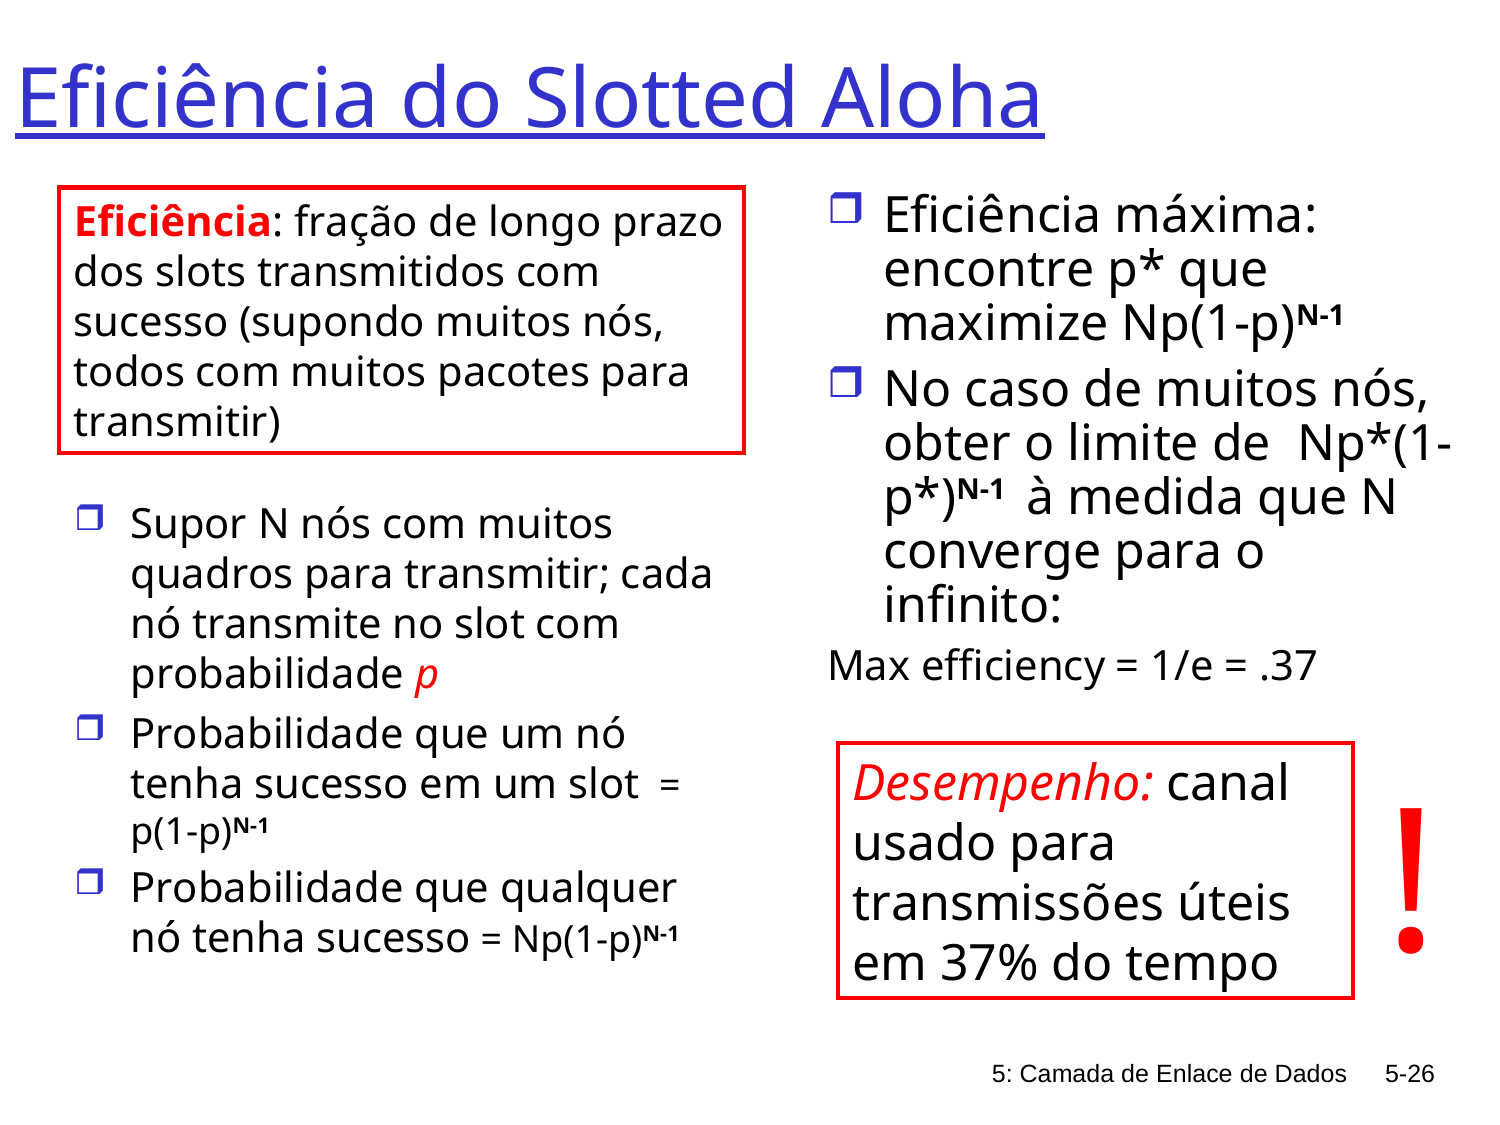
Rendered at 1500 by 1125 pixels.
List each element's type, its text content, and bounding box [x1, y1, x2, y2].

text_box 5: Camada de Enlace de Dados [837, 1050, 1339, 1125]
text_box ! [1369, 743, 1454, 1000]
text_box 5-<número> [1339, 1050, 1451, 1125]
text_box Eficiência: fração de longo prazo dos slots transmitidos com sucesso (supondo muitos nós, todos com muitos pacotes para transmitir) [59, 187, 744, 454]
title Eficiência do Slotted Aloha [0, 0, 1276, 188]
list Eficiência máxima: encontre p* que maximize Np(1-p)N-1 No caso de muitos nós, obter o limite de Np*(1-p*)N-1 à medida que N converge para o infinito: Max efficiency = 1/e = .37 [812, 181, 1470, 714]
list Supor N nós com muitos quadros para transmitir; cada nó transmite no slot com probabilidade p Probabilidade que um nó tenha sucesso em um slot = p(1-p)N-1 Probabilidade que qualquer nó tenha sucesso = Np(1-p)N-1 [59, 489, 737, 1125]
text_box Desempenho: canal usado para transmissões úteis em 37% do tempo [837, 742, 1354, 999]
